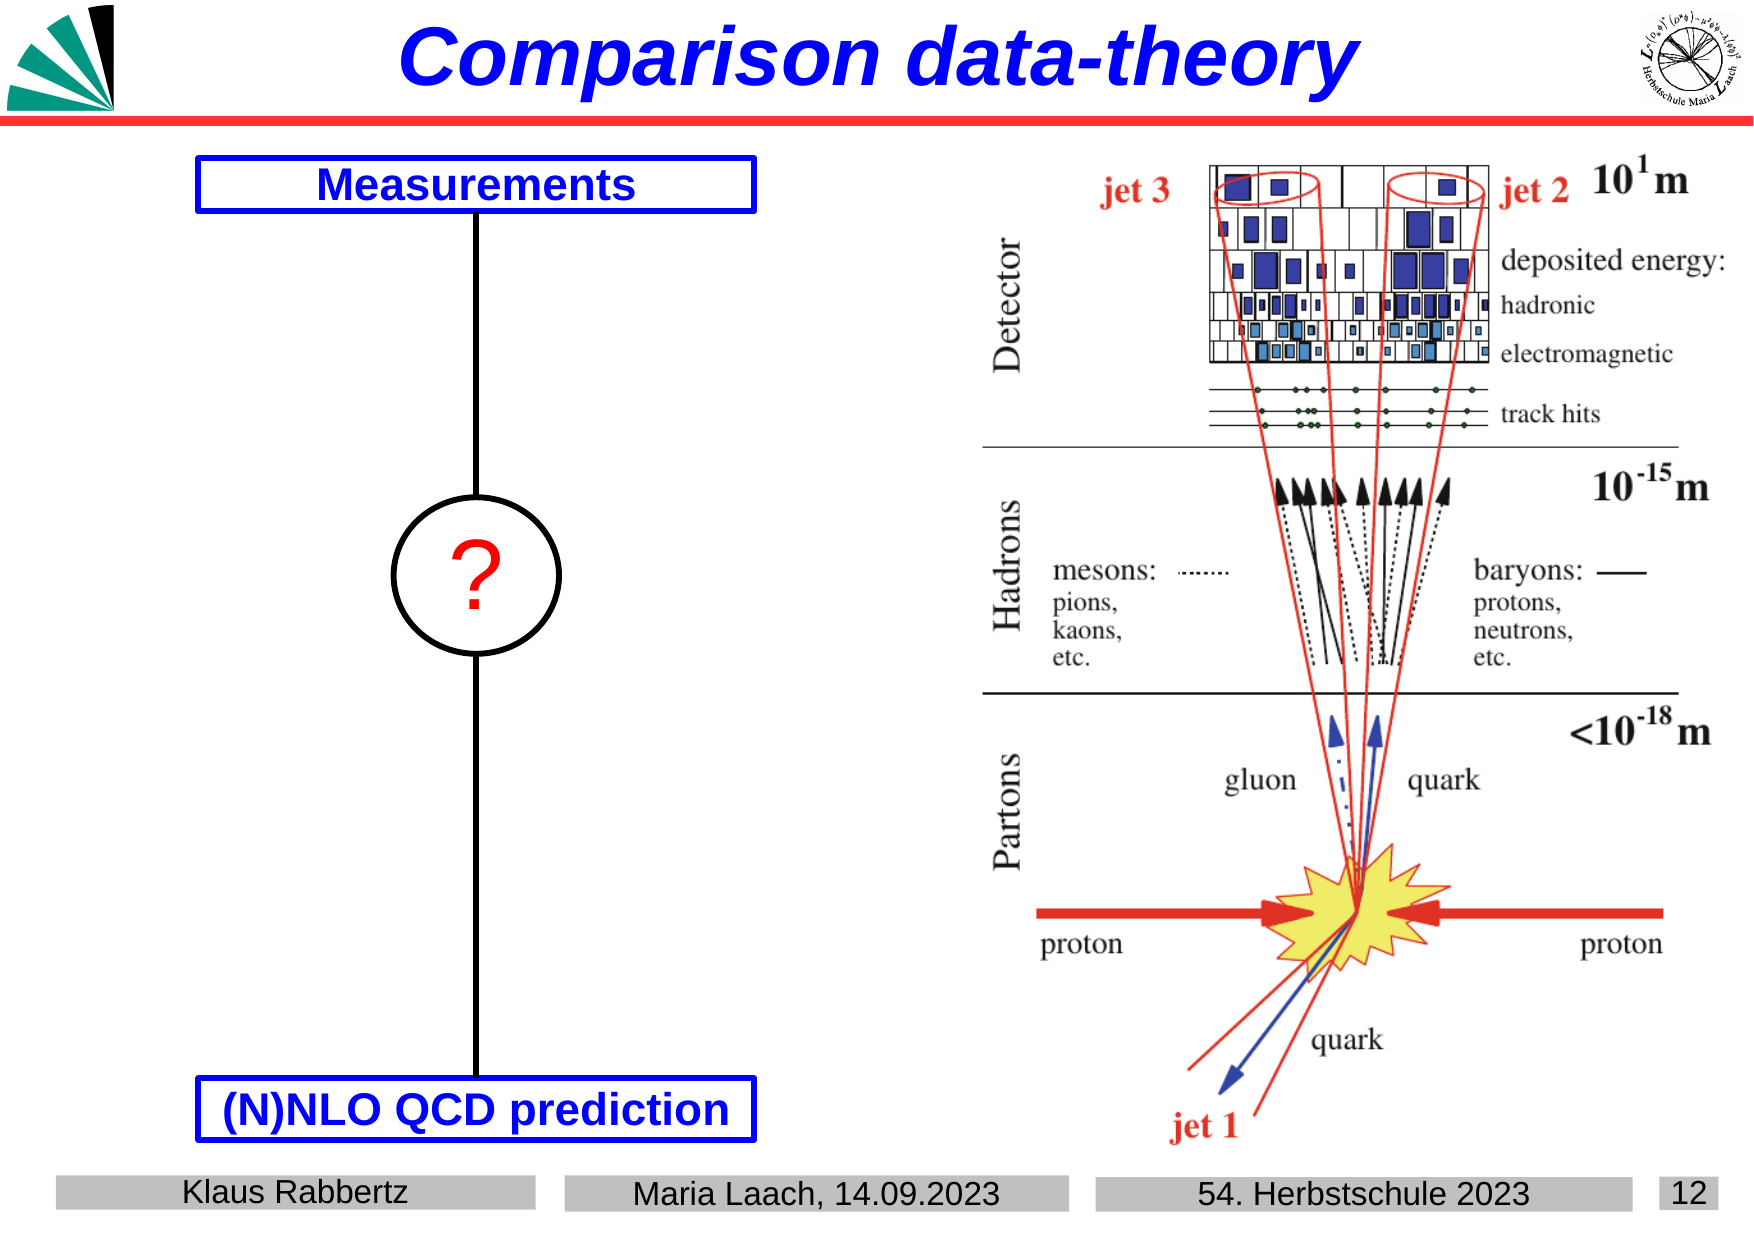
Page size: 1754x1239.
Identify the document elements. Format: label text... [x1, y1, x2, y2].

title Comparison data-theory [129, 0, 1627, 114]
text_box (N)NLO QCD prediction [198, 1078, 755, 1140]
text_box ? [393, 497, 560, 654]
text_box Measurements [198, 158, 755, 212]
picture [970, 146, 1730, 1153]
picture [1641, 11, 1741, 106]
picture [7, 5, 114, 112]
